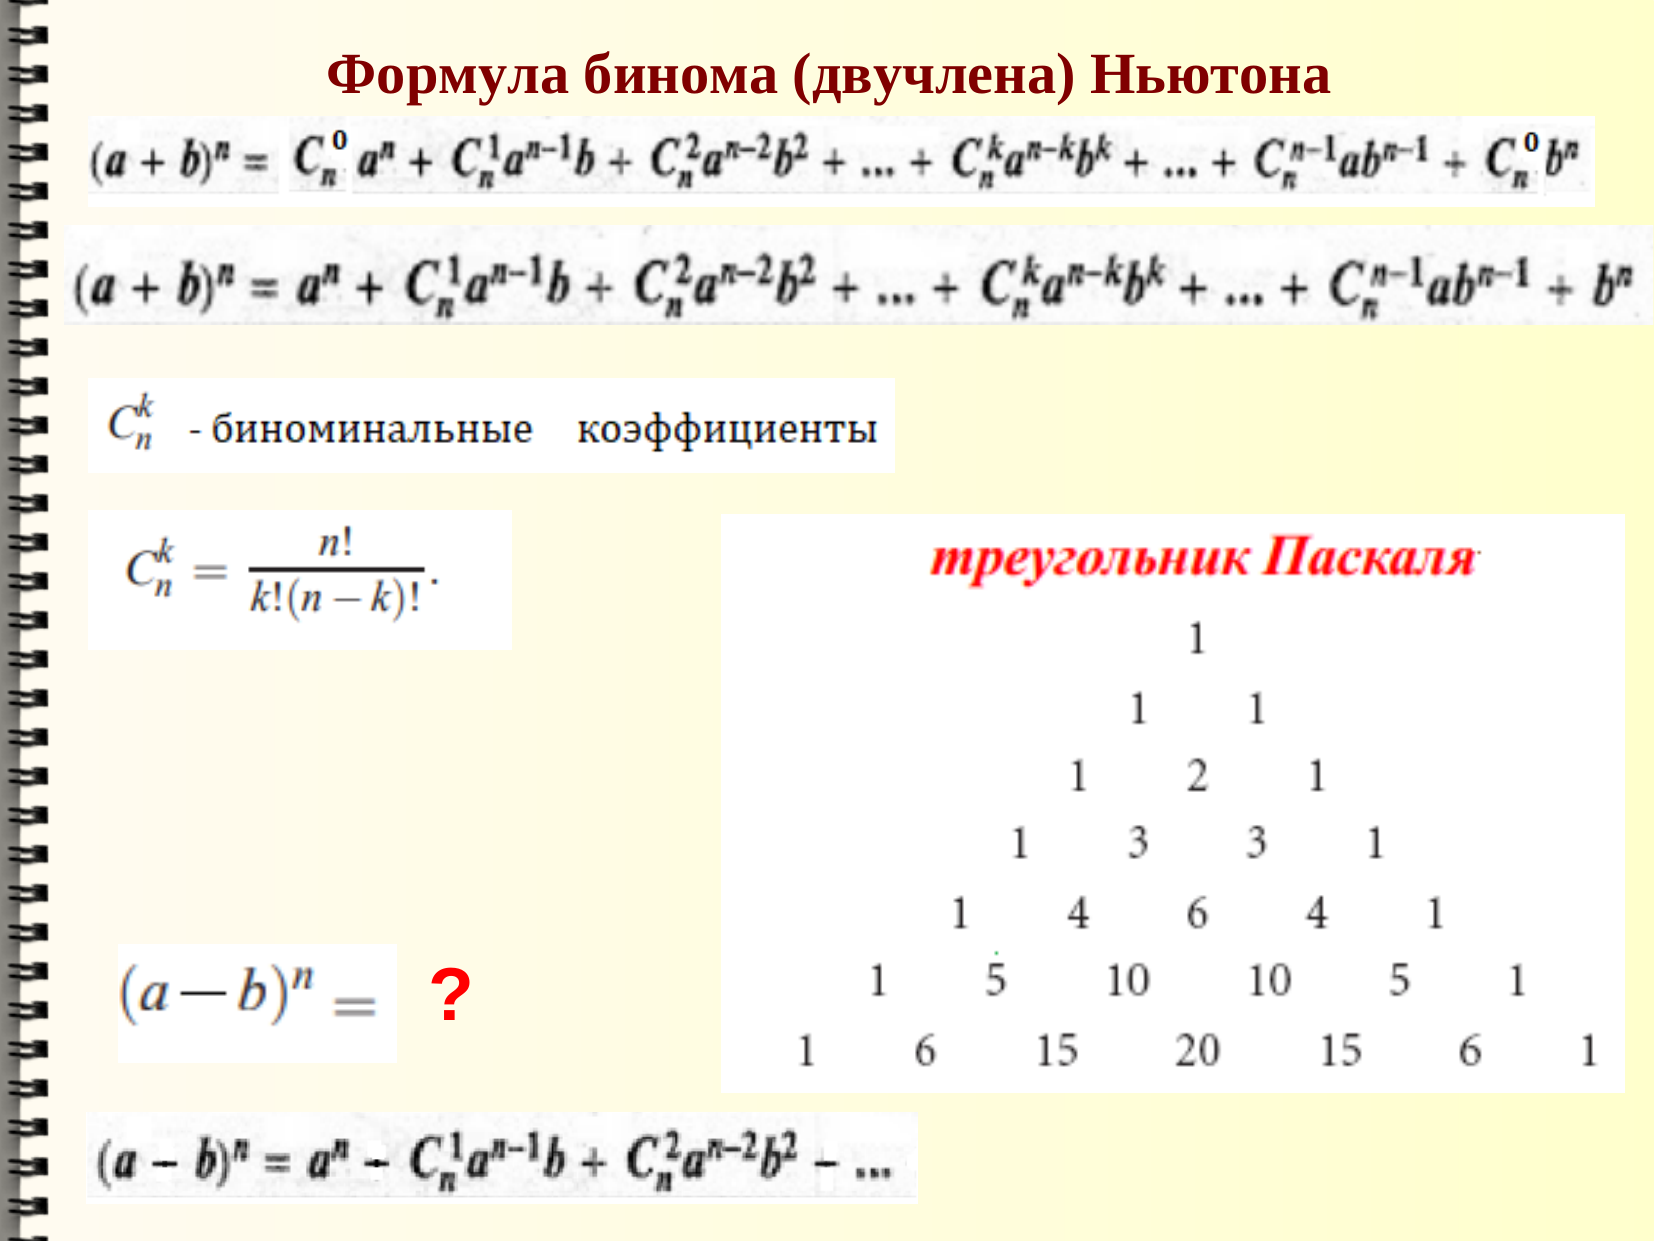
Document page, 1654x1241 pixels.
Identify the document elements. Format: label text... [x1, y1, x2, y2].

picture [86, 1112, 918, 1204]
picture [88, 510, 512, 650]
picture [88, 378, 895, 473]
picture [118, 944, 397, 1063]
picture [88, 116, 1595, 207]
text_box ? [413, 944, 621, 1044]
picture [721, 514, 1625, 1093]
title Формула бинома (двучлена) Ньютона [123, 0, 1536, 116]
picture [0, 0, 1654, 1241]
